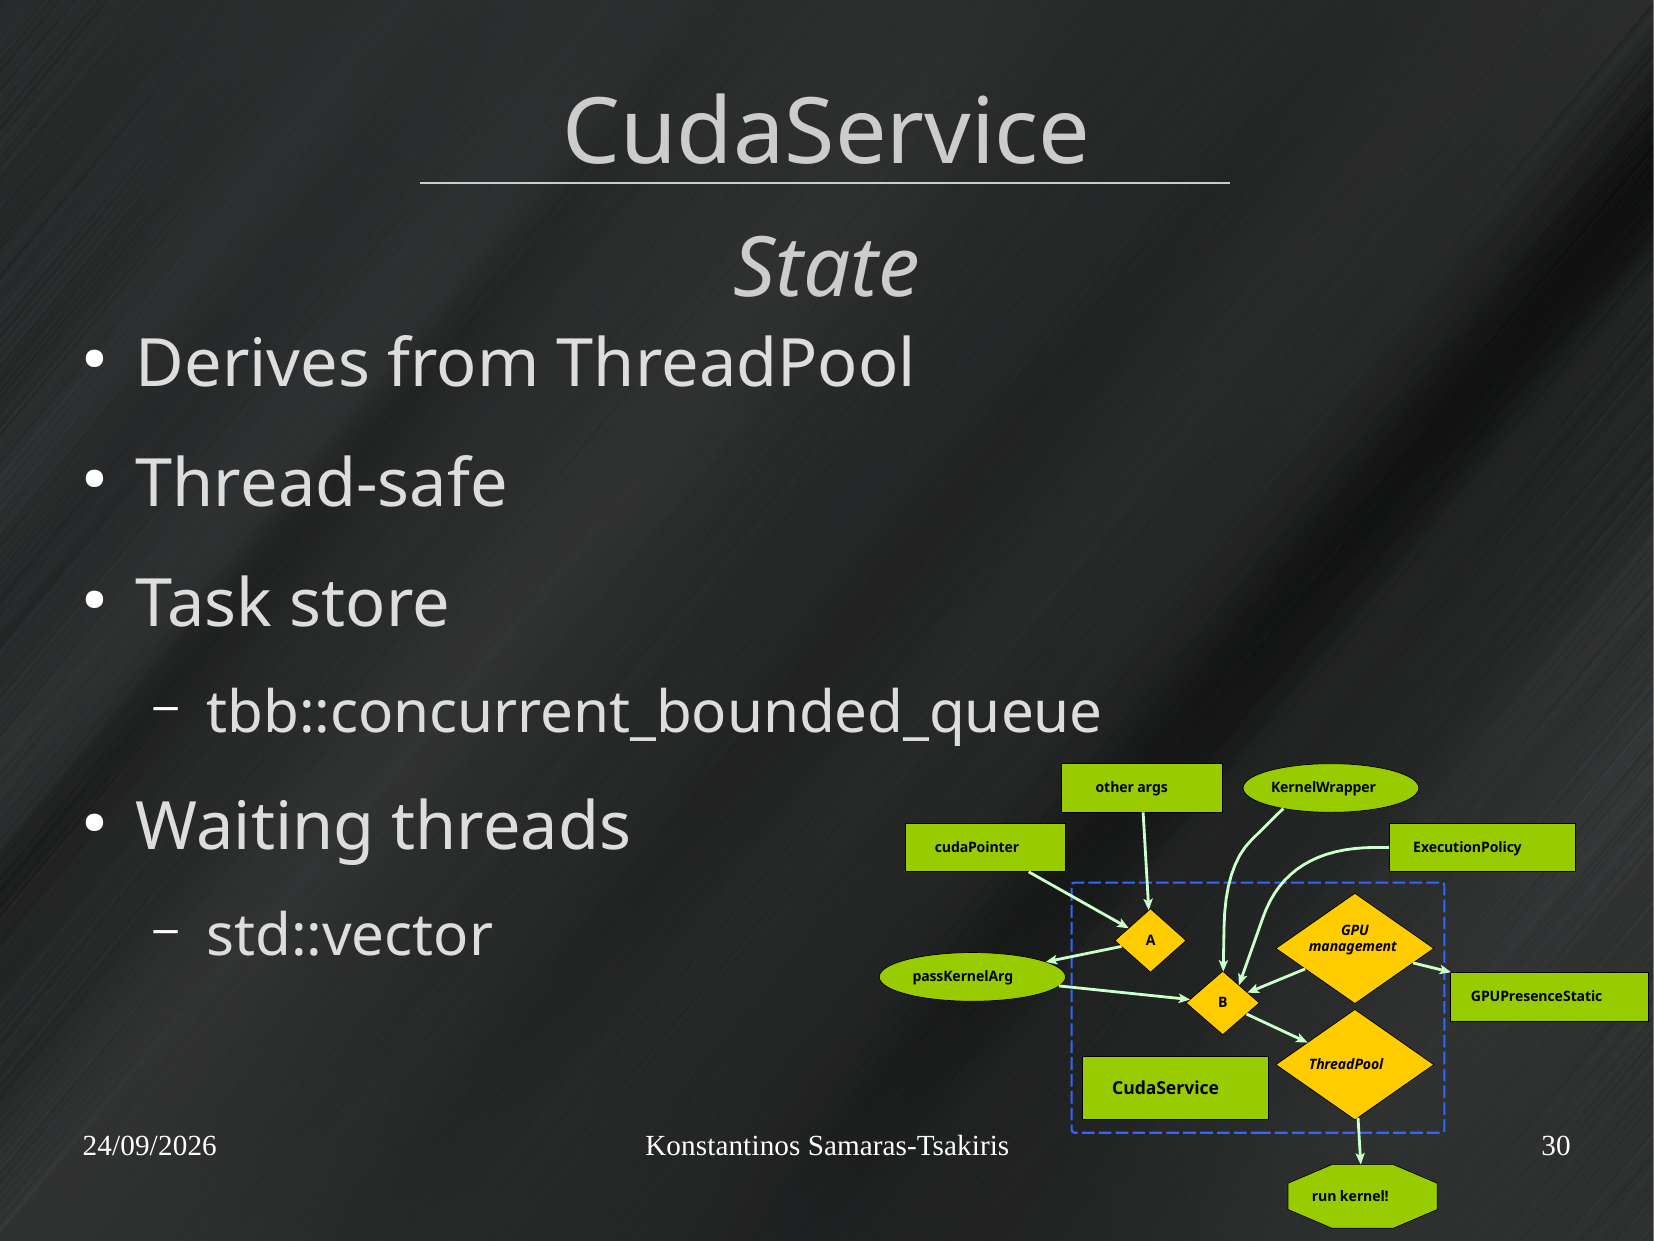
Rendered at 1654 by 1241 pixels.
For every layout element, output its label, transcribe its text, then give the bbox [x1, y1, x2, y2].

title CudaService State [82, 53, 1571, 314]
list Derives from ThreadPool Thread-safe Task store tbb::concurrent_bounded_queue Waiting threads std::vector [64, 315, 1554, 1201]
picture [0, 0, 1654, 1241]
